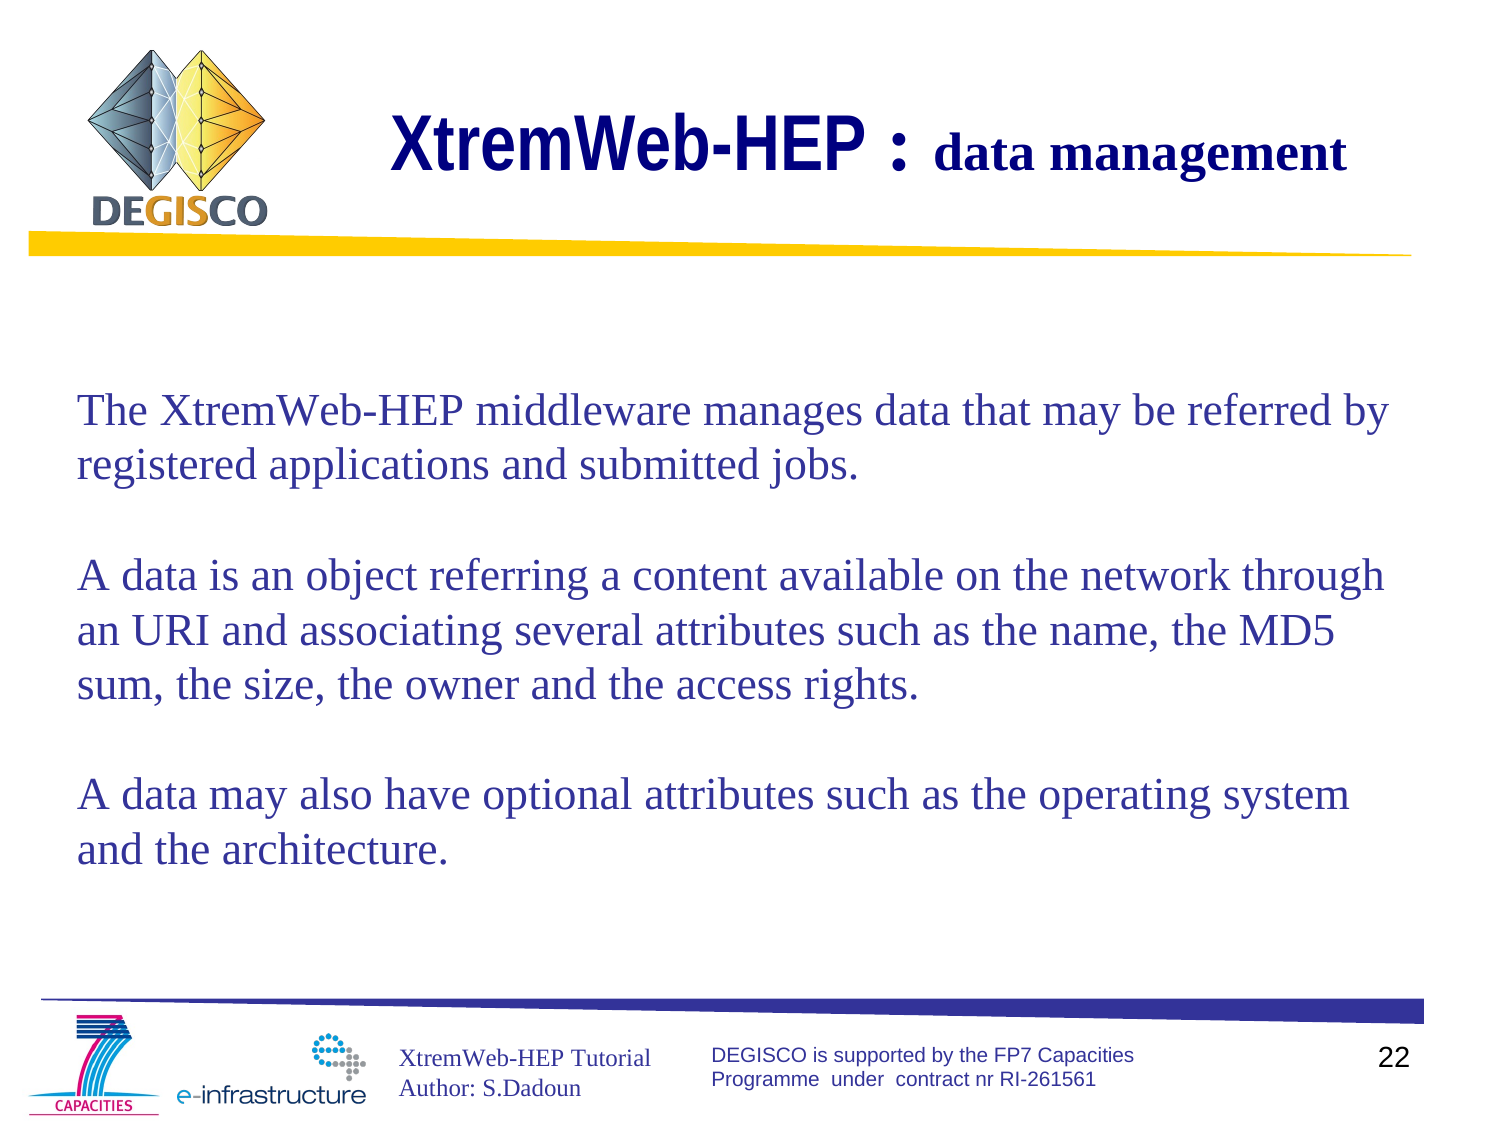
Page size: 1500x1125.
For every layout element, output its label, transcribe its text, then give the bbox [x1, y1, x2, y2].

title XtremWeb-HEP : data management [260, 56, 1479, 221]
subtitle The XtremWeb-HEP middleware manages data that may be referred by registered applications and submitted jobs. A data is an object referring a content available on the network through an URI and associating several attributes such as the name, the MD5 sum, the size, the owner and the access rights. A data may also have optional attributes such as the operating system and the architecture. [76, 255, 1427, 998]
picture [65, 44, 287, 226]
picture [22, 1007, 165, 1124]
picture [177, 1033, 366, 1104]
picture [317, 1038, 340, 1049]
